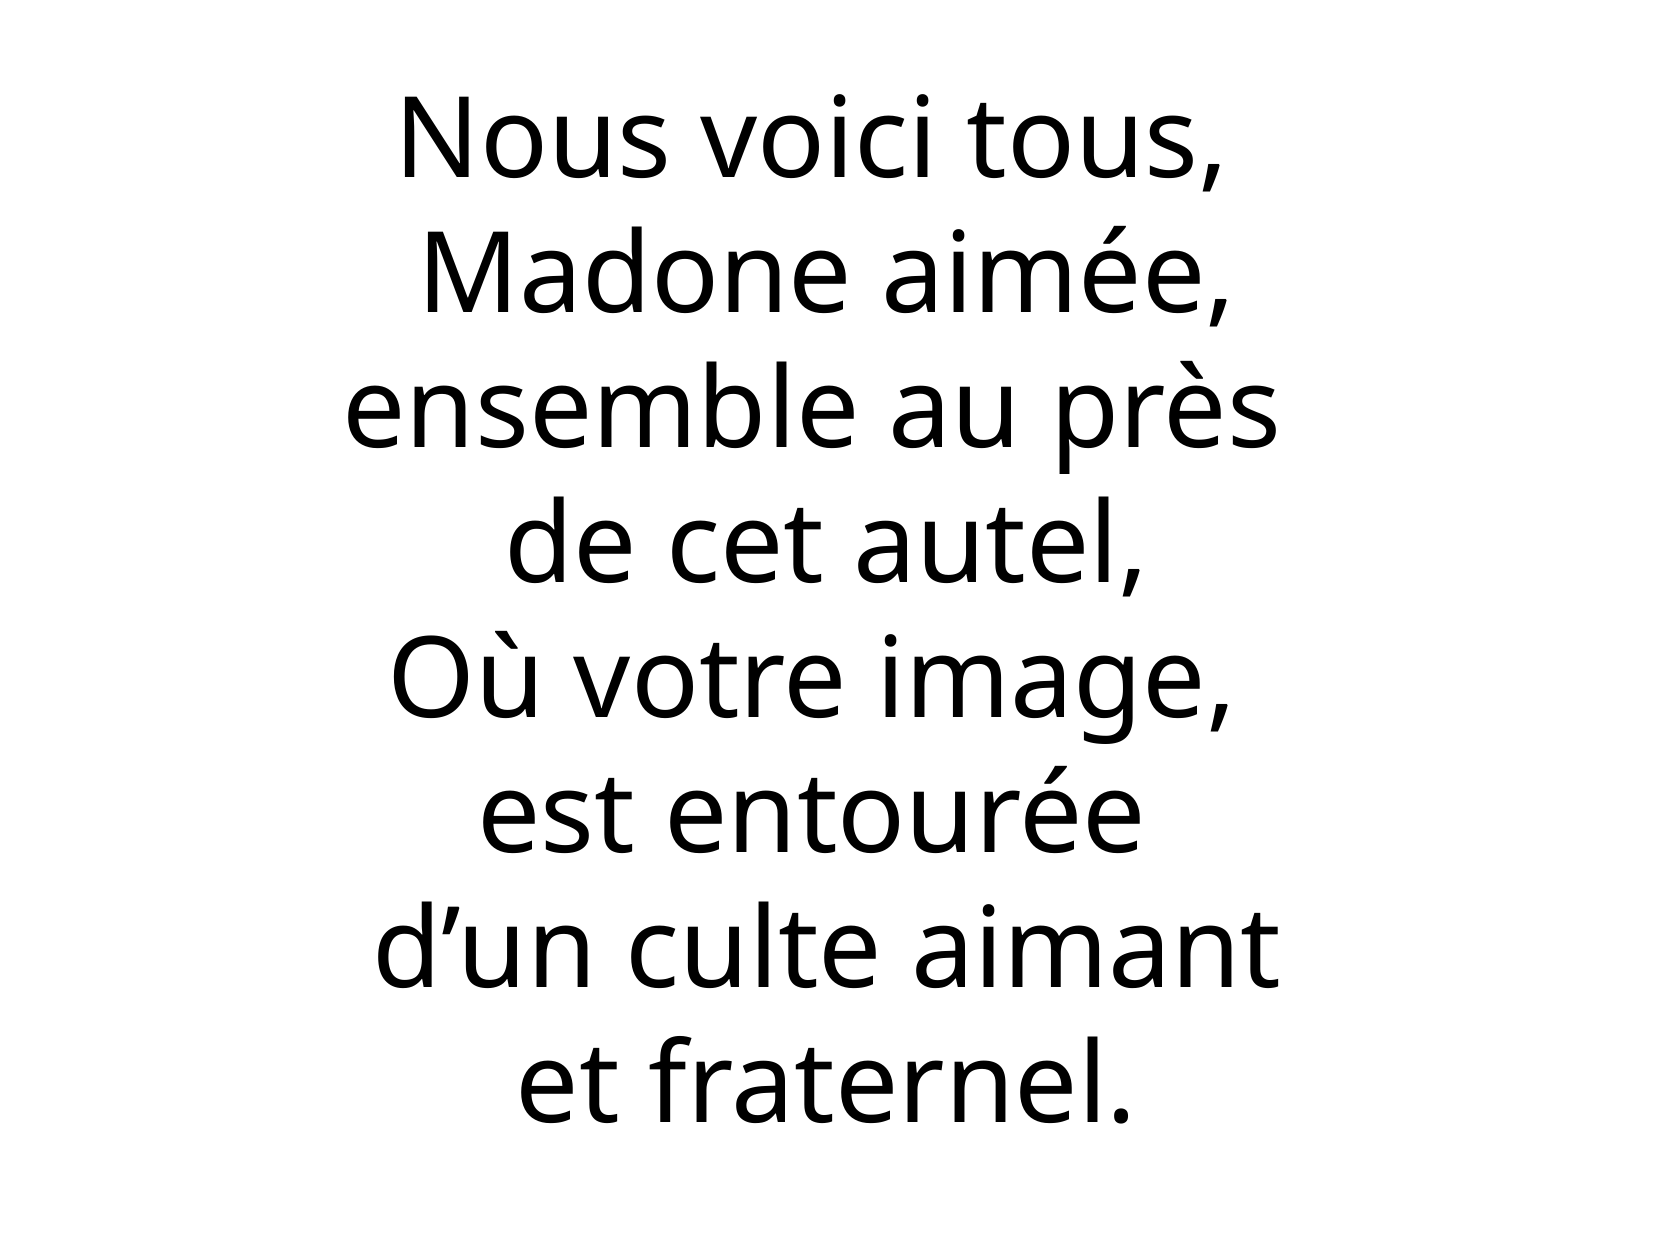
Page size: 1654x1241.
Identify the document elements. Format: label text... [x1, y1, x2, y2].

text_box Nous voici tous, Madone aimée, ensemble au près de cet autel, Où votre image, est entourée d’un culte aimant et fraternel. [0, 315, 1654, 894]
